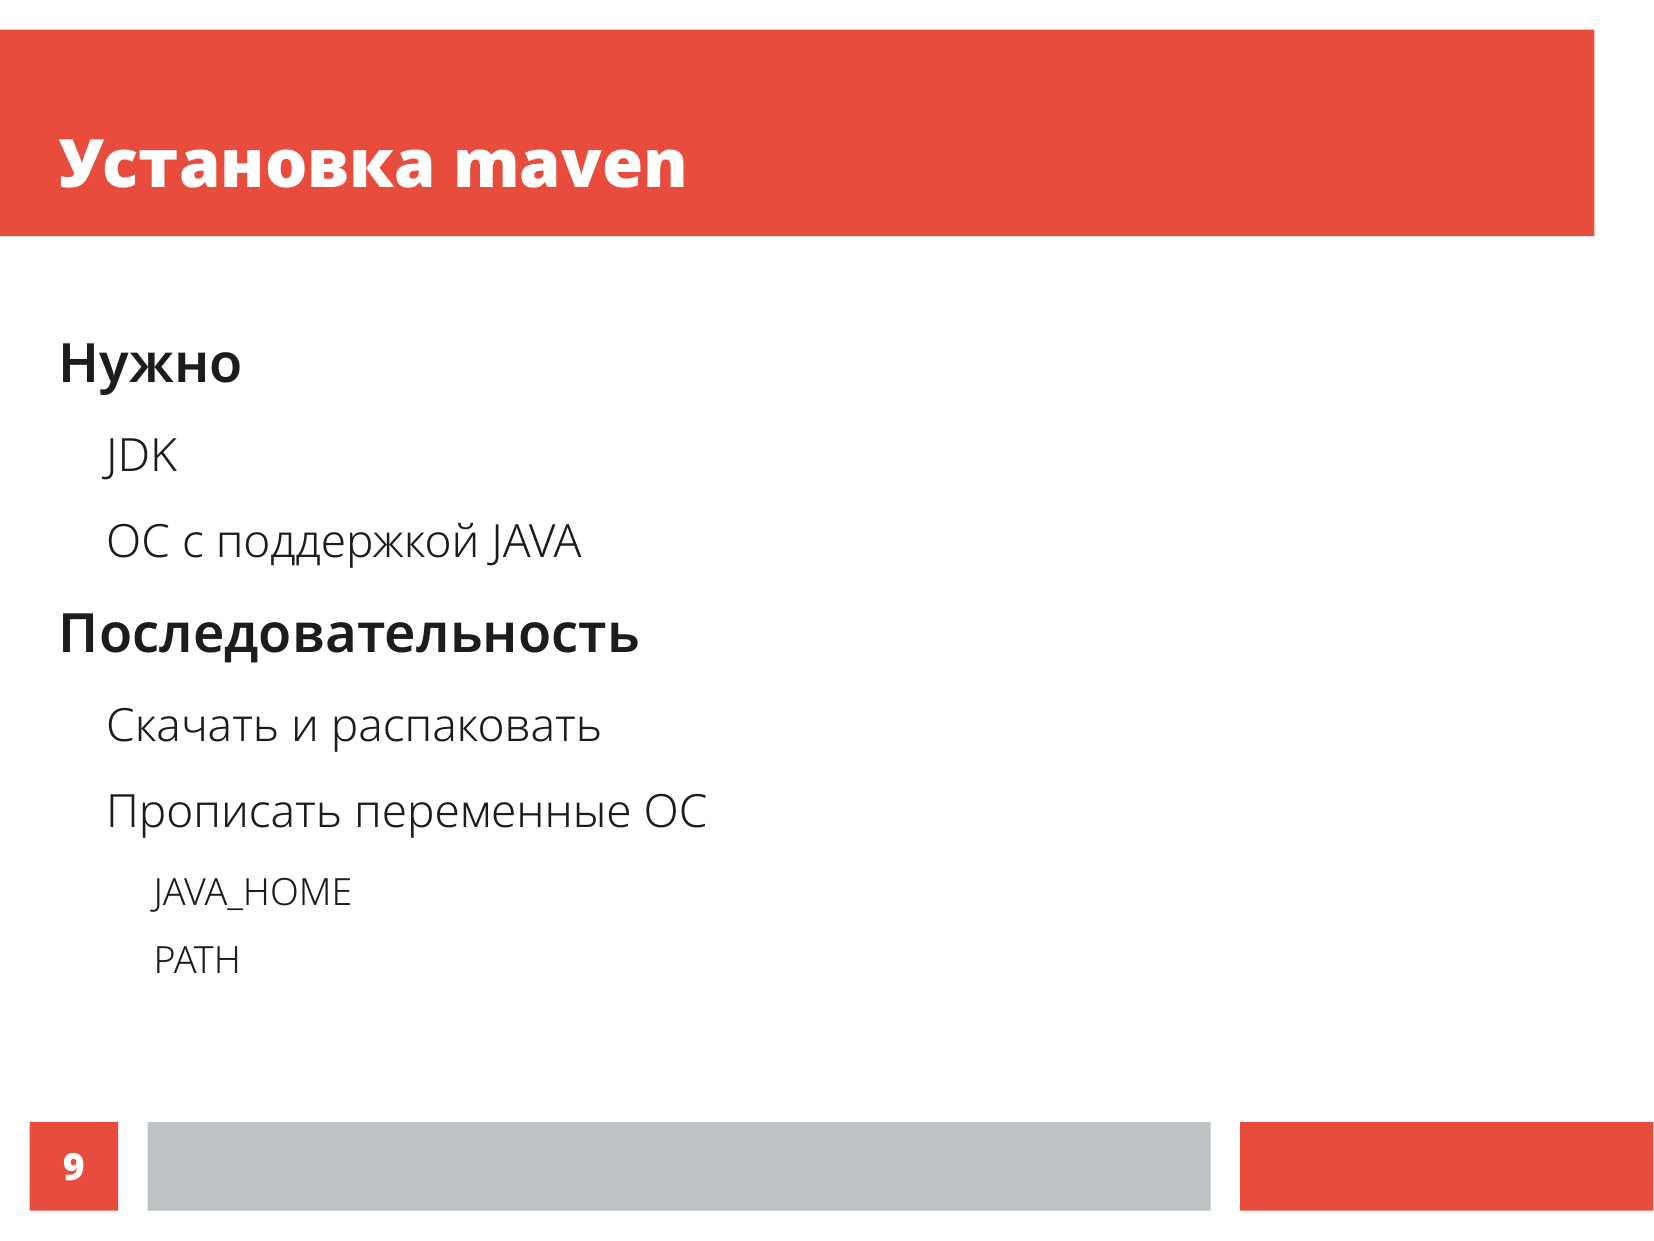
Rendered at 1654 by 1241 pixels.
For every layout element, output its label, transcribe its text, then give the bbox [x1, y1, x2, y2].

list Нужно JDK ОС с поддержкой JAVA Последовательность Скачать и распаковать Прописать переменные ОС JAVA_HOME PATH [59, 324, 1565, 1093]
title Установка maven [59, 59, 1595, 207]
